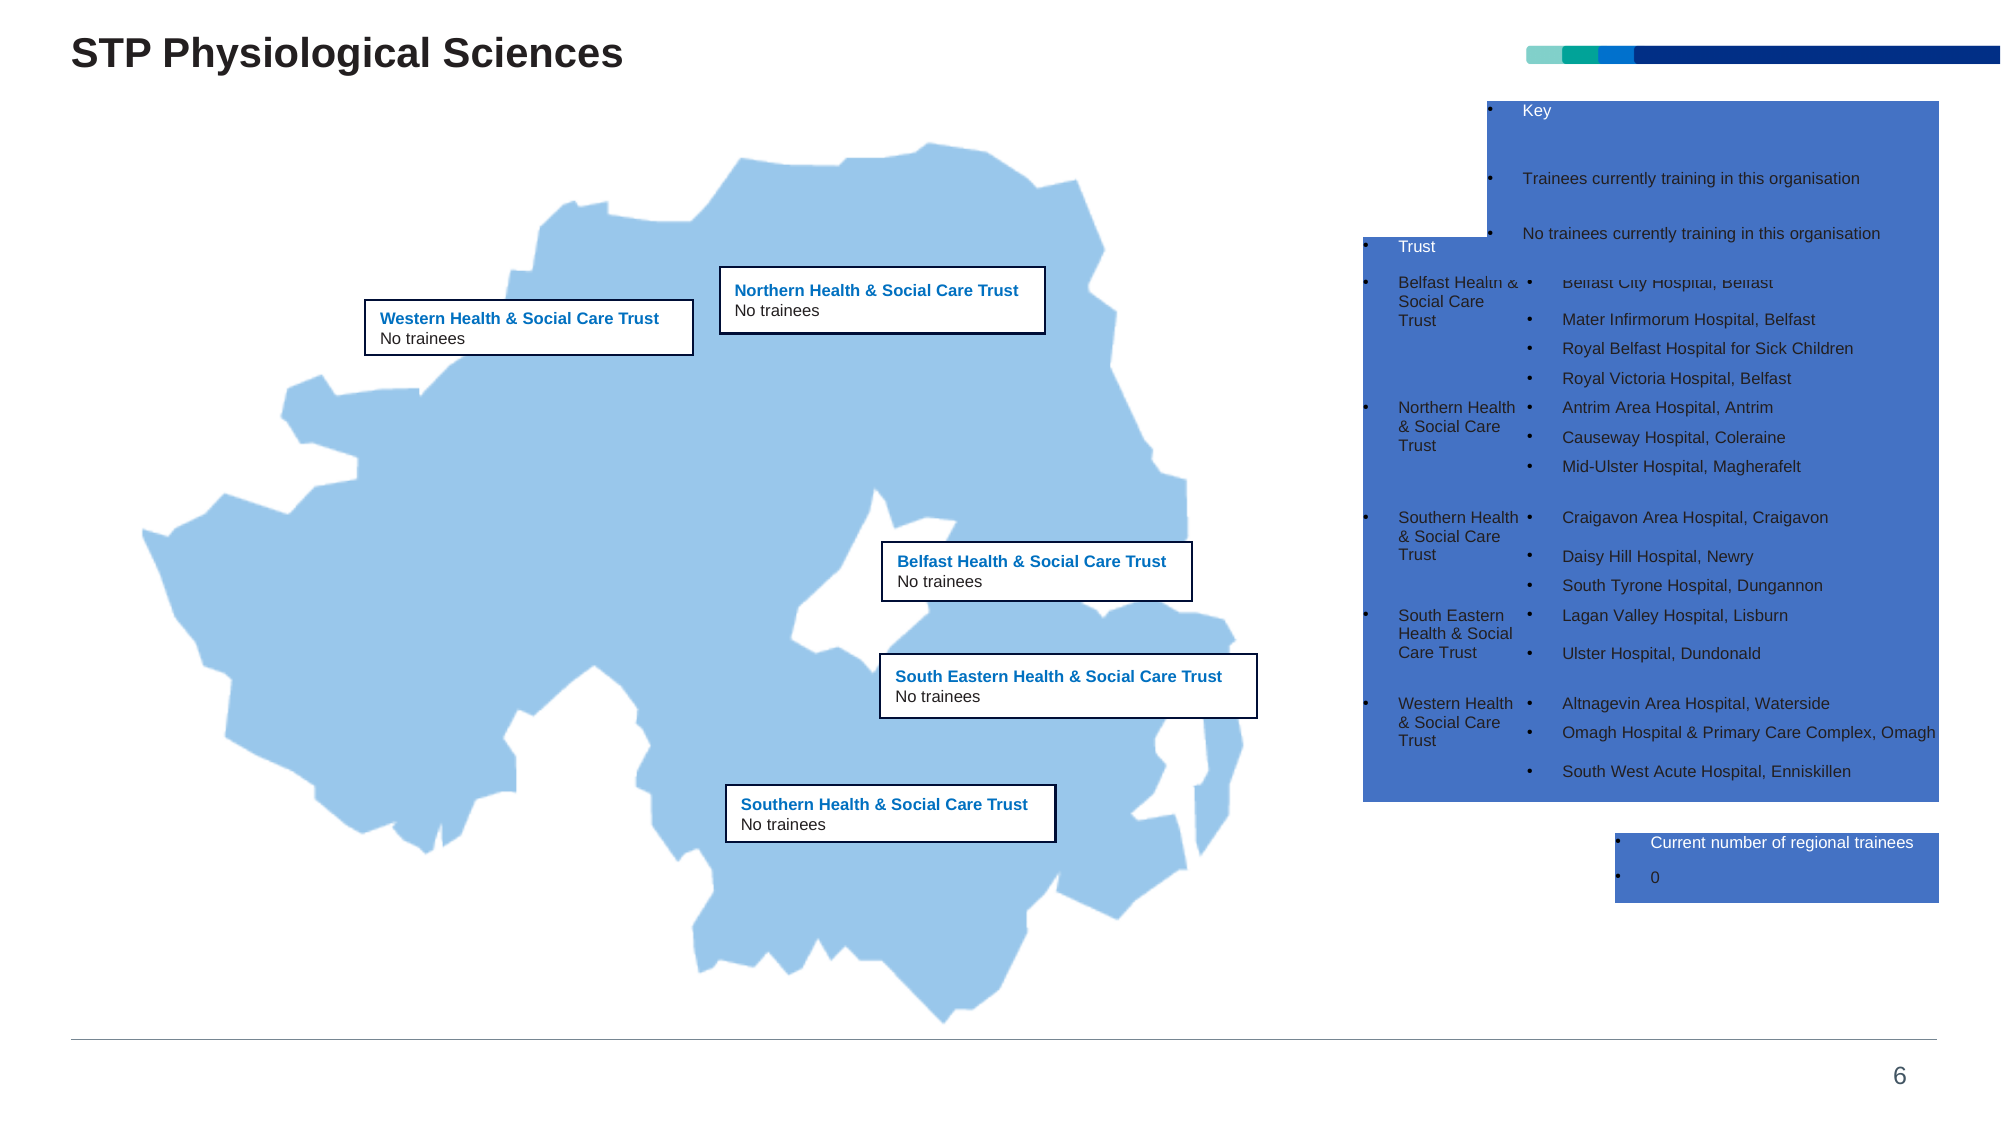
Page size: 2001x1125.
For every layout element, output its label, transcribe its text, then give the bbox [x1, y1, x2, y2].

table_header [1882, 101, 1939, 169]
text_box Western Health & Social Care Trust No trainees [365, 300, 693, 355]
table_header Key [1487, 101, 1882, 169]
table_cell Southern Health & Social Care Trust [1363, 508, 1527, 606]
table_header Trust [1363, 237, 1487, 273]
table_cell Altnagevin Area Hospital, Waterside [1527, 694, 1939, 724]
table_cell Mid-Ulster Hospital, Magherafelt [1527, 457, 1939, 508]
table_header Current number of regional trainees [1615, 833, 1939, 868]
table_cell Belfast Health & Social Care Trust [1363, 273, 1527, 398]
table_cell [1882, 224, 1939, 280]
table_cell Omagh Hospital & Primary Care Complex, Omagh [1527, 724, 1939, 762]
text_box Northern Health & Social Care Trust No trainees [720, 267, 1045, 333]
table_cell Craigavon Area Hospital, Craigavon [1527, 508, 1939, 547]
table_cell South West Acute Hospital, Enniskillen [1527, 762, 1939, 802]
table_cell Daisy Hill Hospital, Newry [1527, 547, 1939, 576]
picture [129, 131, 1258, 1041]
table_cell 0 [1615, 868, 1939, 903]
text_box Southern Health & Social Care Trust No trainees [726, 785, 1055, 842]
title STP Physiological Sciences [70, 32, 1513, 79]
table_cell Lagan Valley Hospital, Lisburn [1527, 606, 1939, 645]
table_cell No trainees currently training in this organisation [1487, 224, 1882, 280]
table_cell Mater Infirmorum Hospital, Belfast [1527, 310, 1939, 340]
table_cell Royal Belfast Hospital for Sick Children [1527, 340, 1939, 369]
table_cell Causeway Hospital, Coleraine [1527, 428, 1939, 457]
table_cell Royal Victoria Hospital, Belfast [1527, 369, 1939, 398]
table_cell Trainees currently training in this organisation [1487, 169, 1882, 224]
table_cell South Tyrone Hospital, Dungannon [1527, 576, 1939, 606]
table_cell Northern Health & Social Care Trust [1363, 398, 1527, 508]
table_cell South Eastern Health & Social Care Trust [1363, 606, 1527, 694]
table_cell Ulster Hospital, Dundonald [1527, 645, 1939, 694]
table_cell Western Health & Social Care Trust [1363, 694, 1527, 802]
table_cell Belfast City Hospital, Belfast [1527, 280, 1939, 310]
table_cell Antrim Area Hospital, Antrim [1527, 398, 1939, 428]
text_box South Eastern Health & Social Care Trust No trainees [880, 654, 1257, 718]
table_cell [1882, 169, 1939, 224]
text_box Belfast Health & Social Care Trust No trainees [882, 542, 1192, 601]
